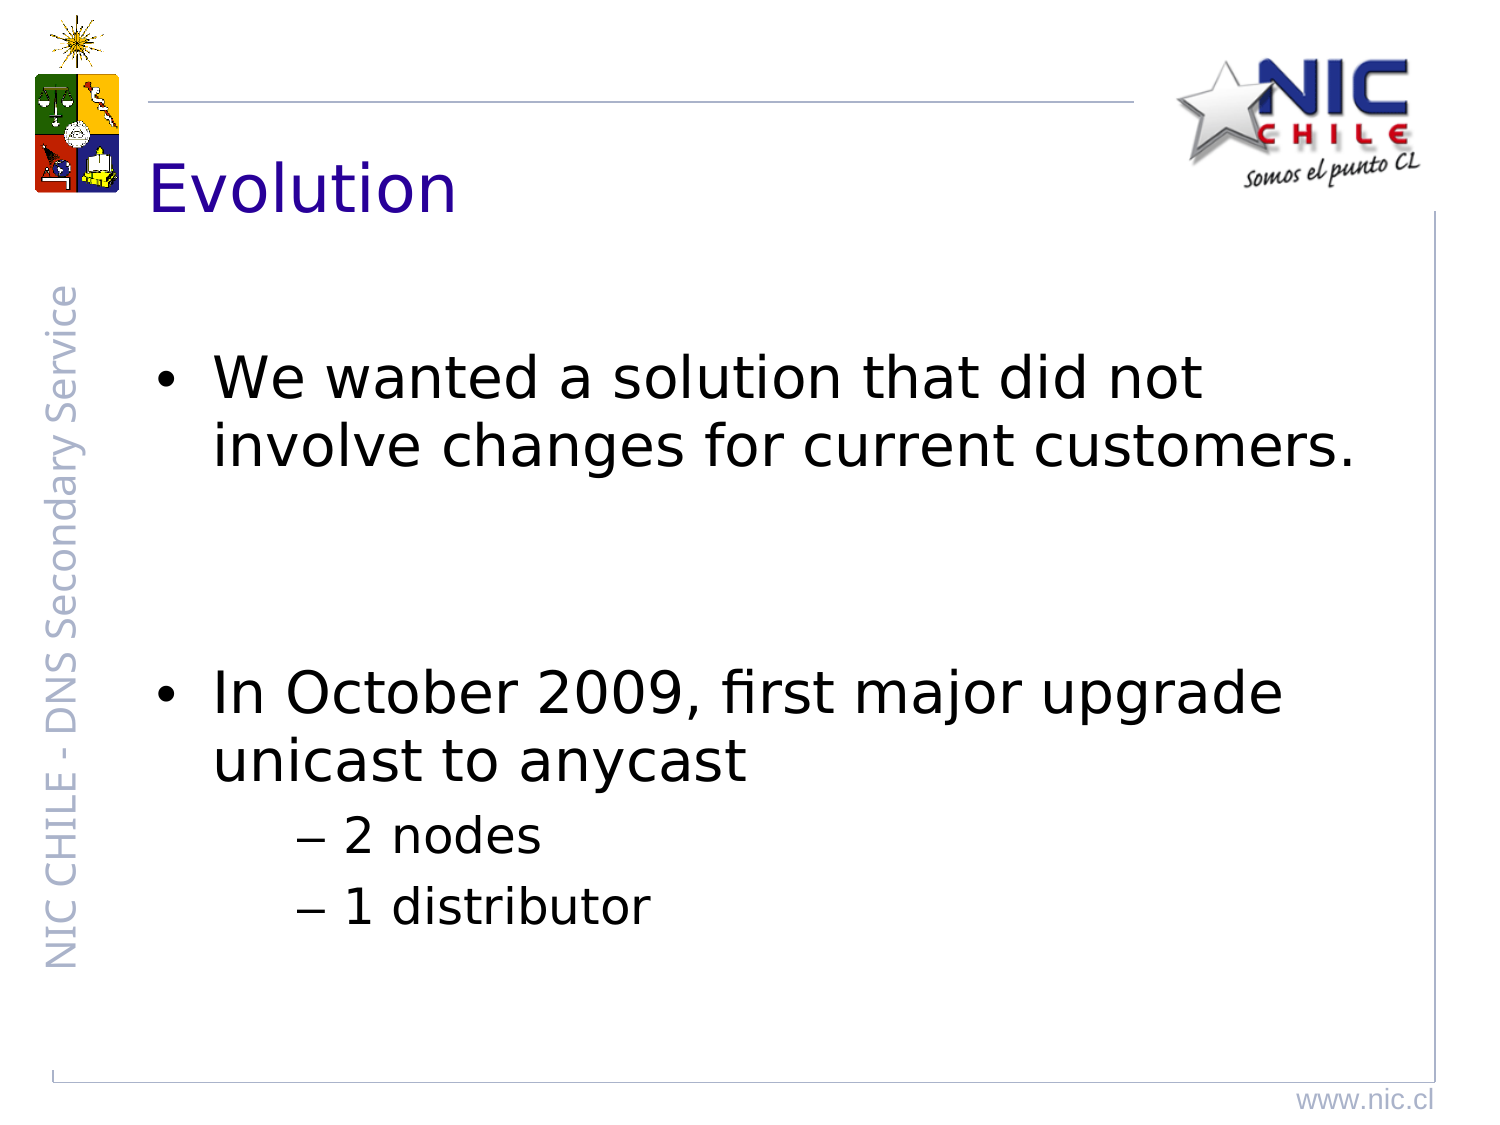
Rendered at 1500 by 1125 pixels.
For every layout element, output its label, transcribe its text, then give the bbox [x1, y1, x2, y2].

picture [30, 9, 124, 199]
title Evolution [147, 113, 1353, 262]
list We wanted a solution that did not involve changes for current customers. In October 2009, first major upgrade unicast to anycast 2 nodes 1 distributor [100, 262, 1426, 1006]
picture [1134, 37, 1463, 211]
